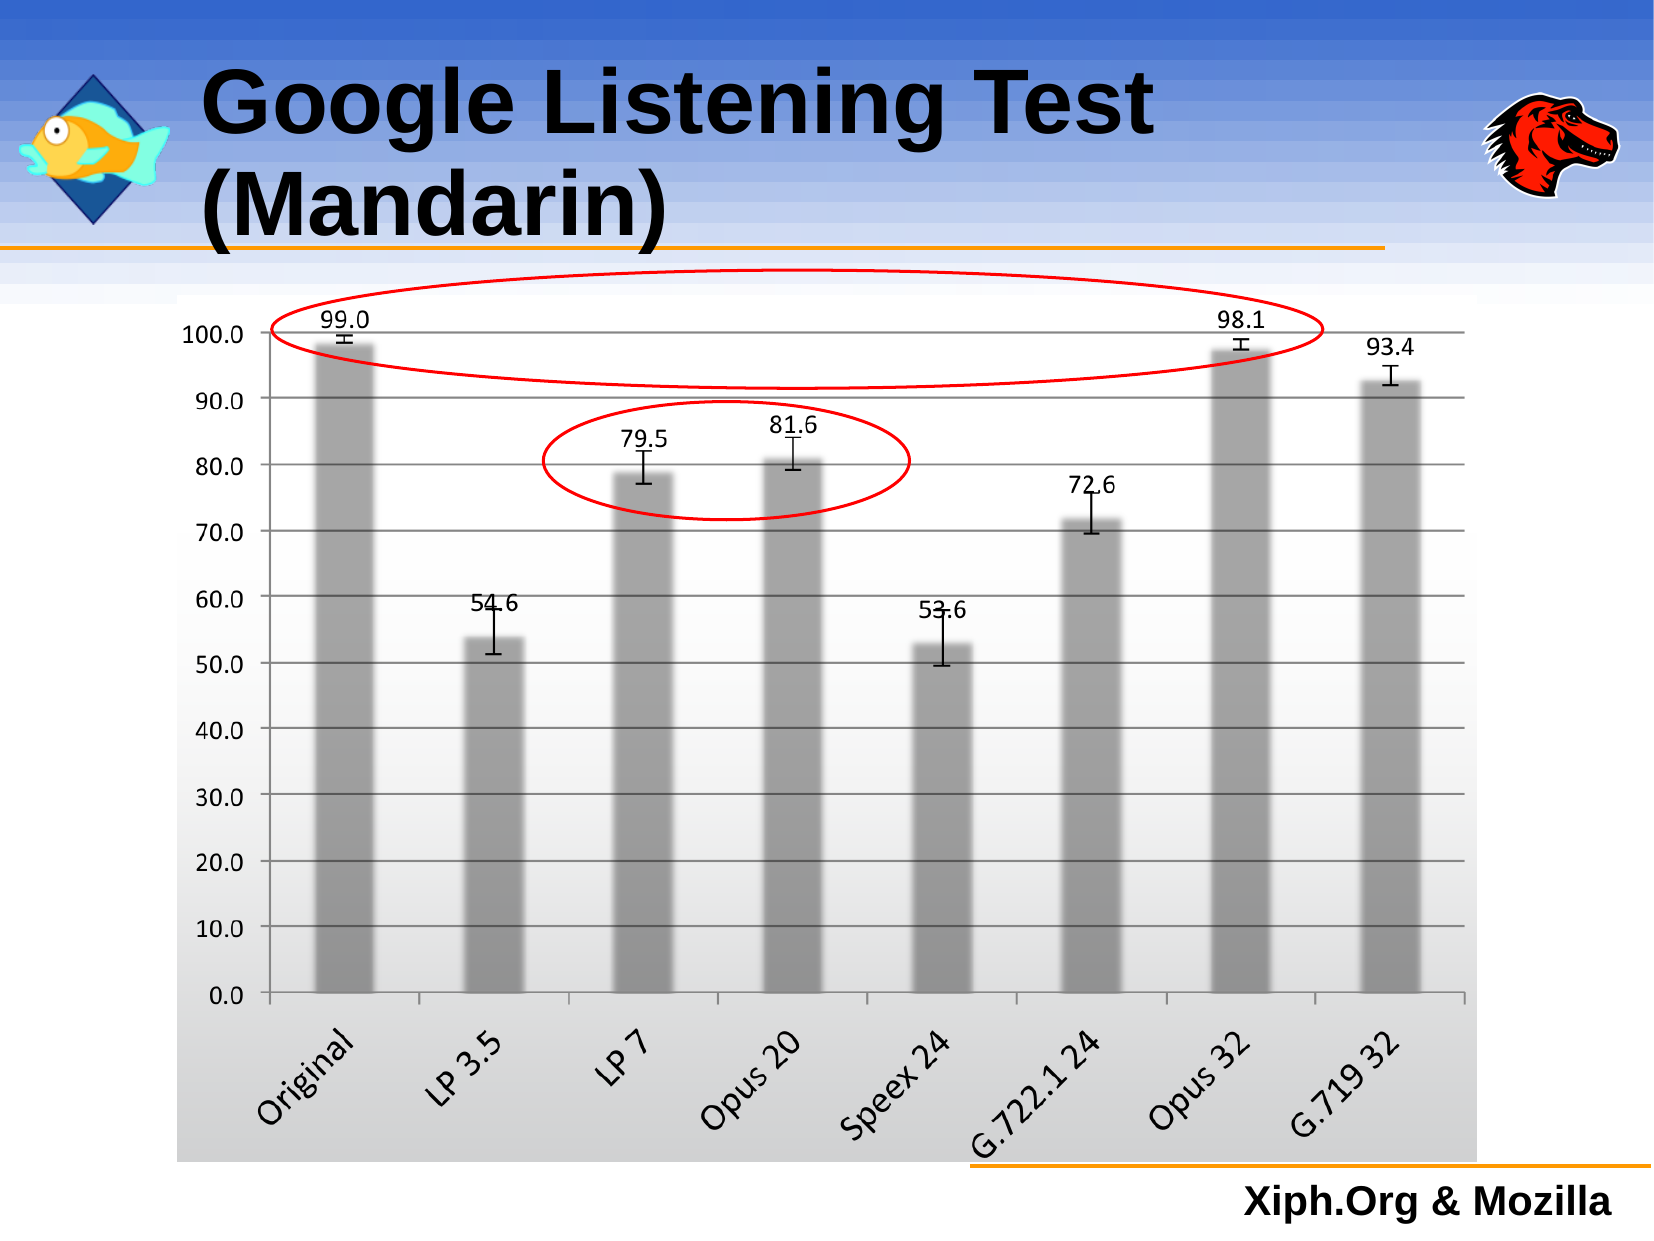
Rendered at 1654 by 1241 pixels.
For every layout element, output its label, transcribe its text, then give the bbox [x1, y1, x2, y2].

picture [0, 0, 1654, 1241]
title Google Listening Test (Mandarin) [200, 49, 1571, 257]
